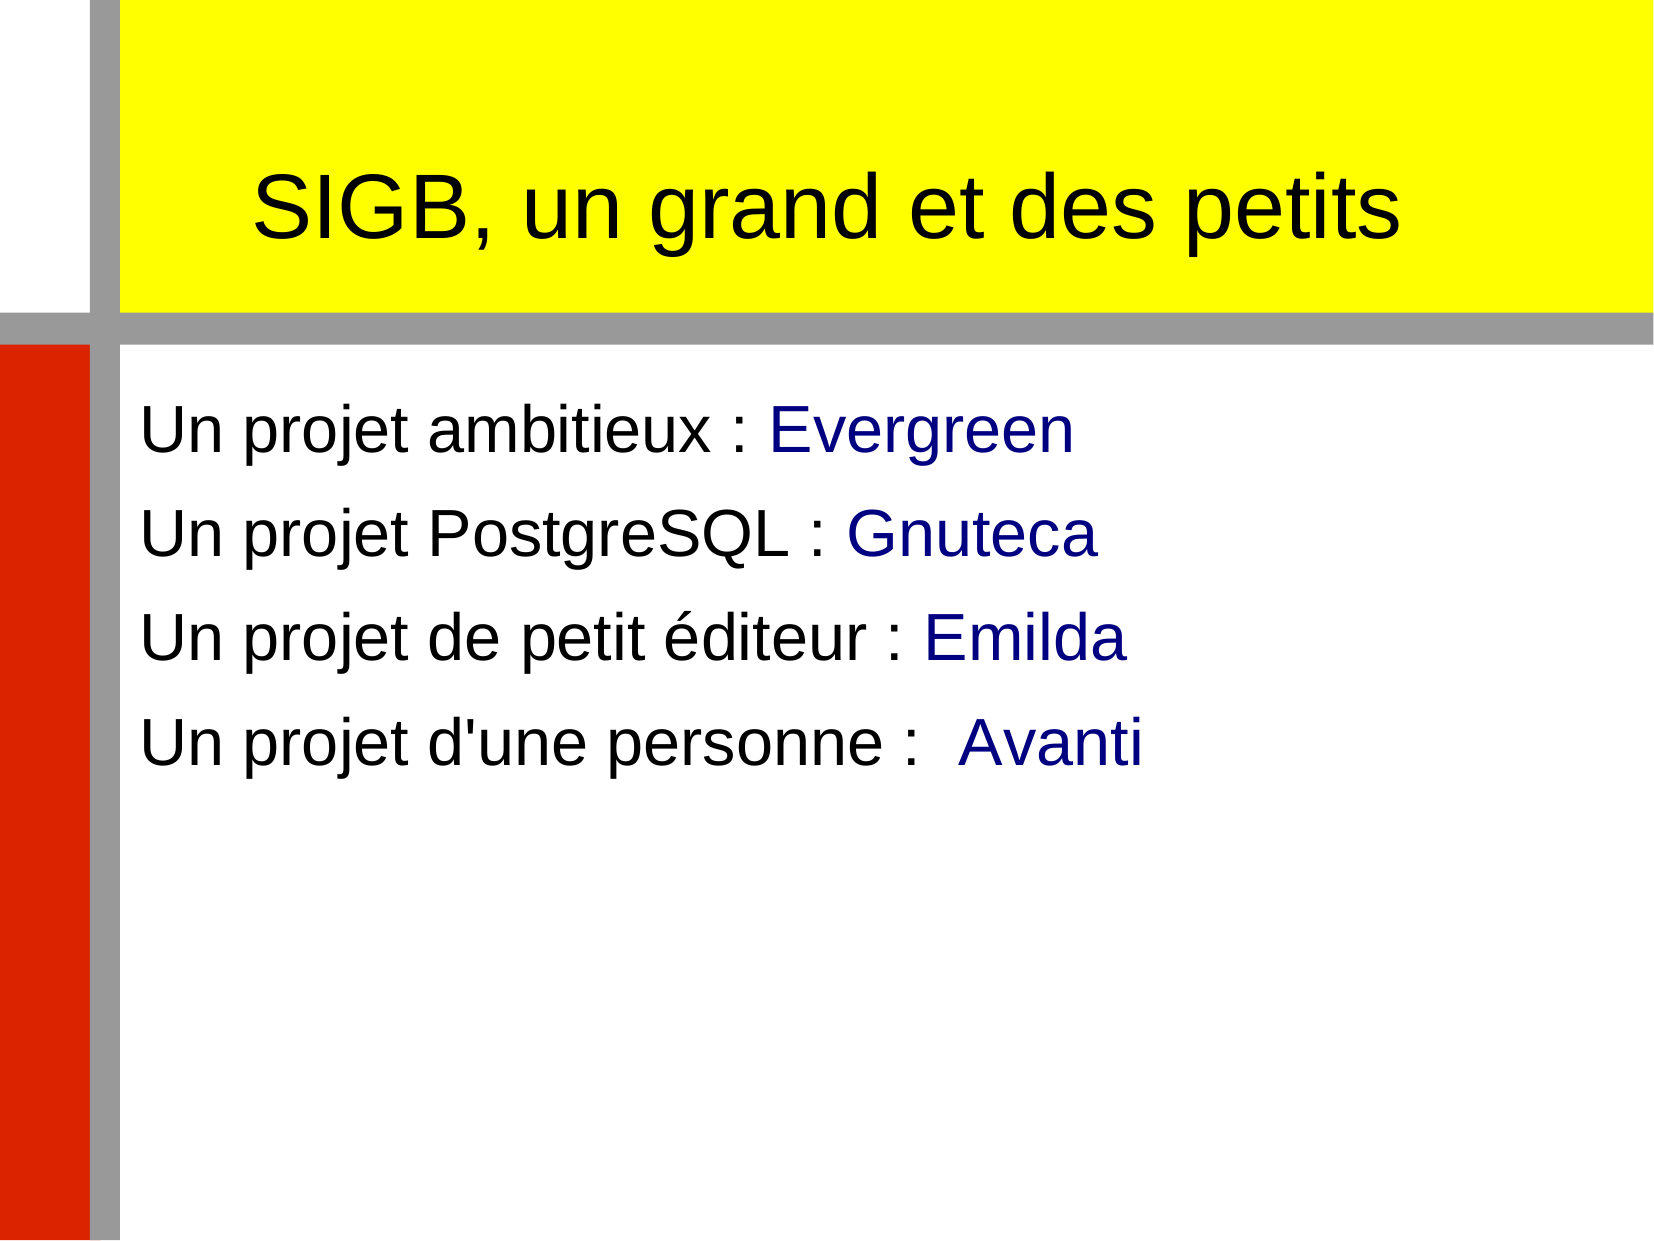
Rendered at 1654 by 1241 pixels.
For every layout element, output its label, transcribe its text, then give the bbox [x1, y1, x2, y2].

list Un projet ambitieux : Evergreen Un projet PostgreSQL : Gnuteca Un projet de petit éditeur : Emilda Un projet d'une personne : Avanti [121, 391, 1534, 1127]
title SIGB, un grand et des petits [121, 102, 1534, 311]
